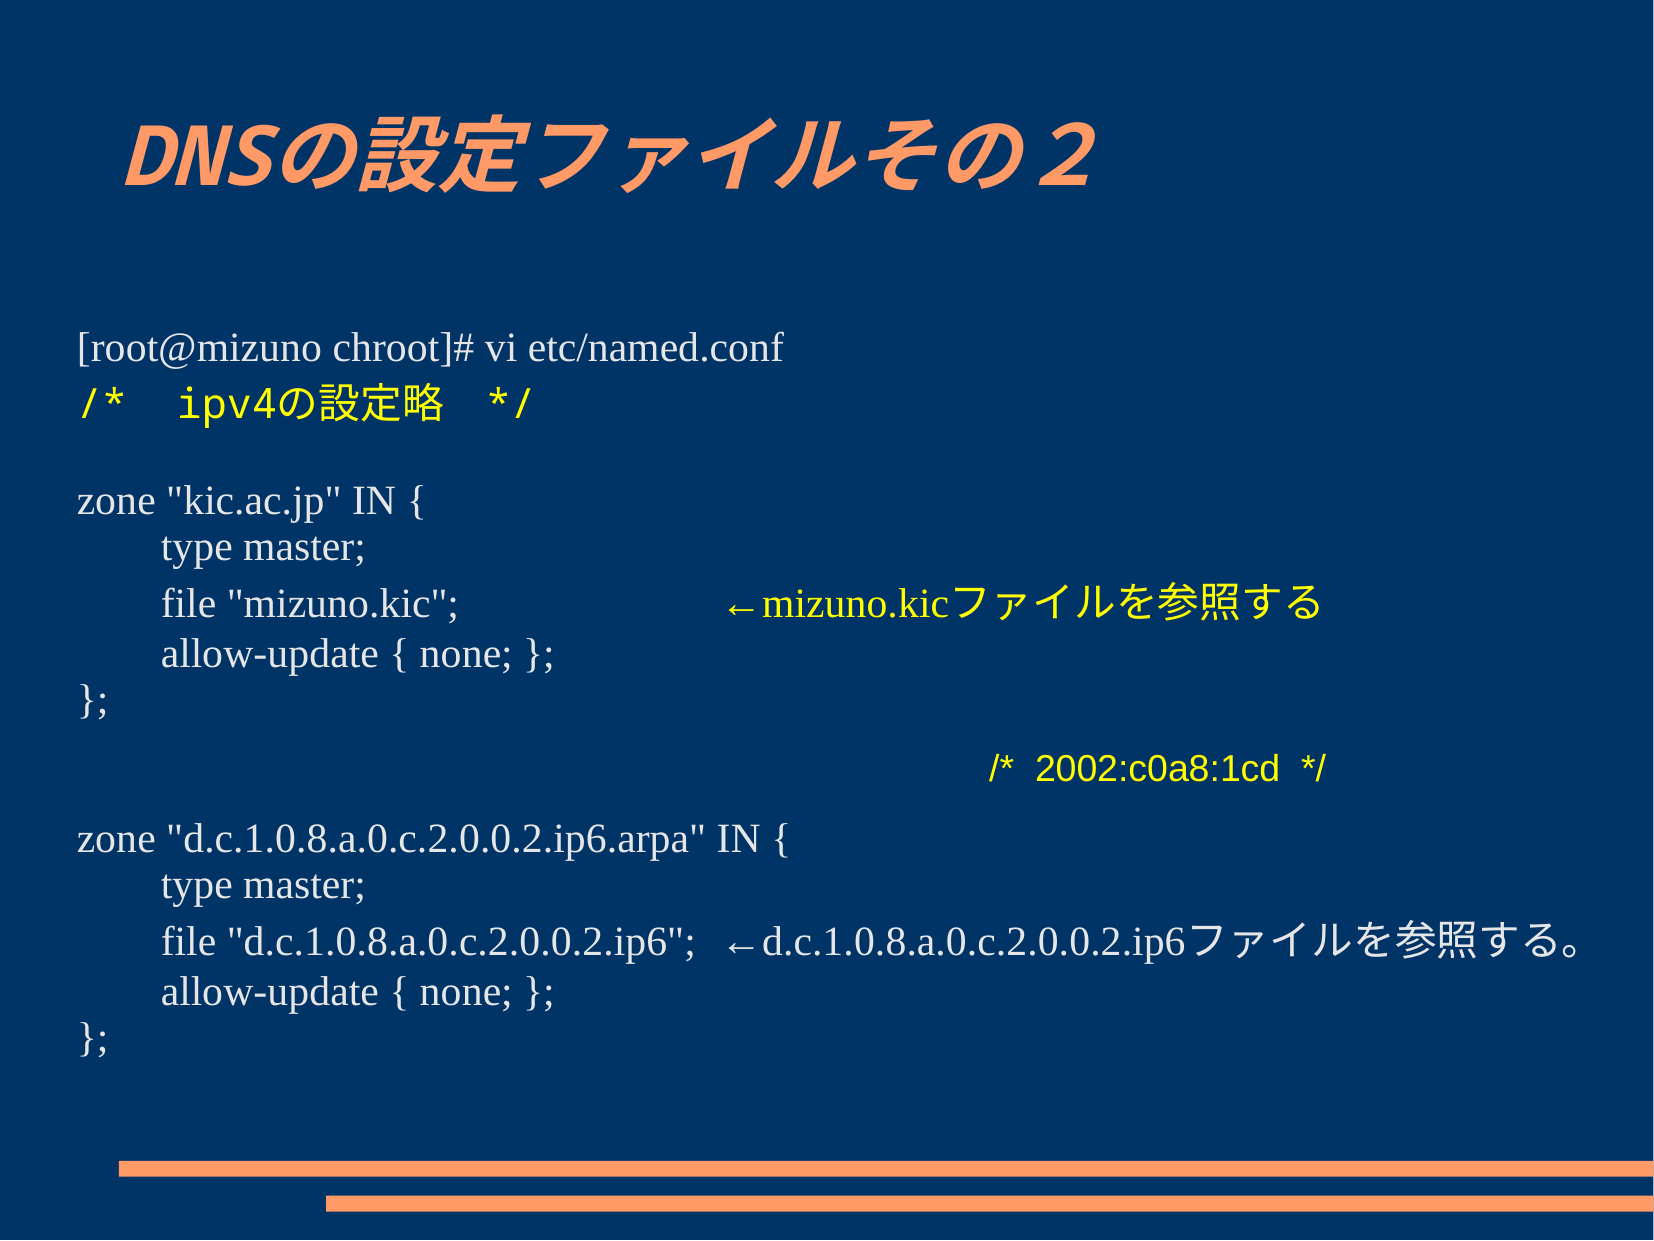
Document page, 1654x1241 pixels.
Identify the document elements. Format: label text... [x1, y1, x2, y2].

title DNSの設定ファイルその２ [121, 46, 1534, 254]
list [root@mizuno chroot]# vi etc/named.conf /* ipv4の設定略 */ zone "kic.ac.jp" IN { type master; file "mizuno.kic"; ←mizuno.kicファイルを参照する allow-update { none; }; }; zone "d.c.1.0.8.a.0.c.2.0.0.2.ip6.arpa" IN { type master; file "d.c.1.0.8.a.0.c.2.0.0.2.ip6"; ←d.c.1.0.8.a.0.c.2.0.0.2.ip6ファイルを参照する。 allow-update { none; }; }; [59, 266, 1625, 1152]
text_box /* 2002:c0a8:1cd */ [974, 740, 1388, 798]
